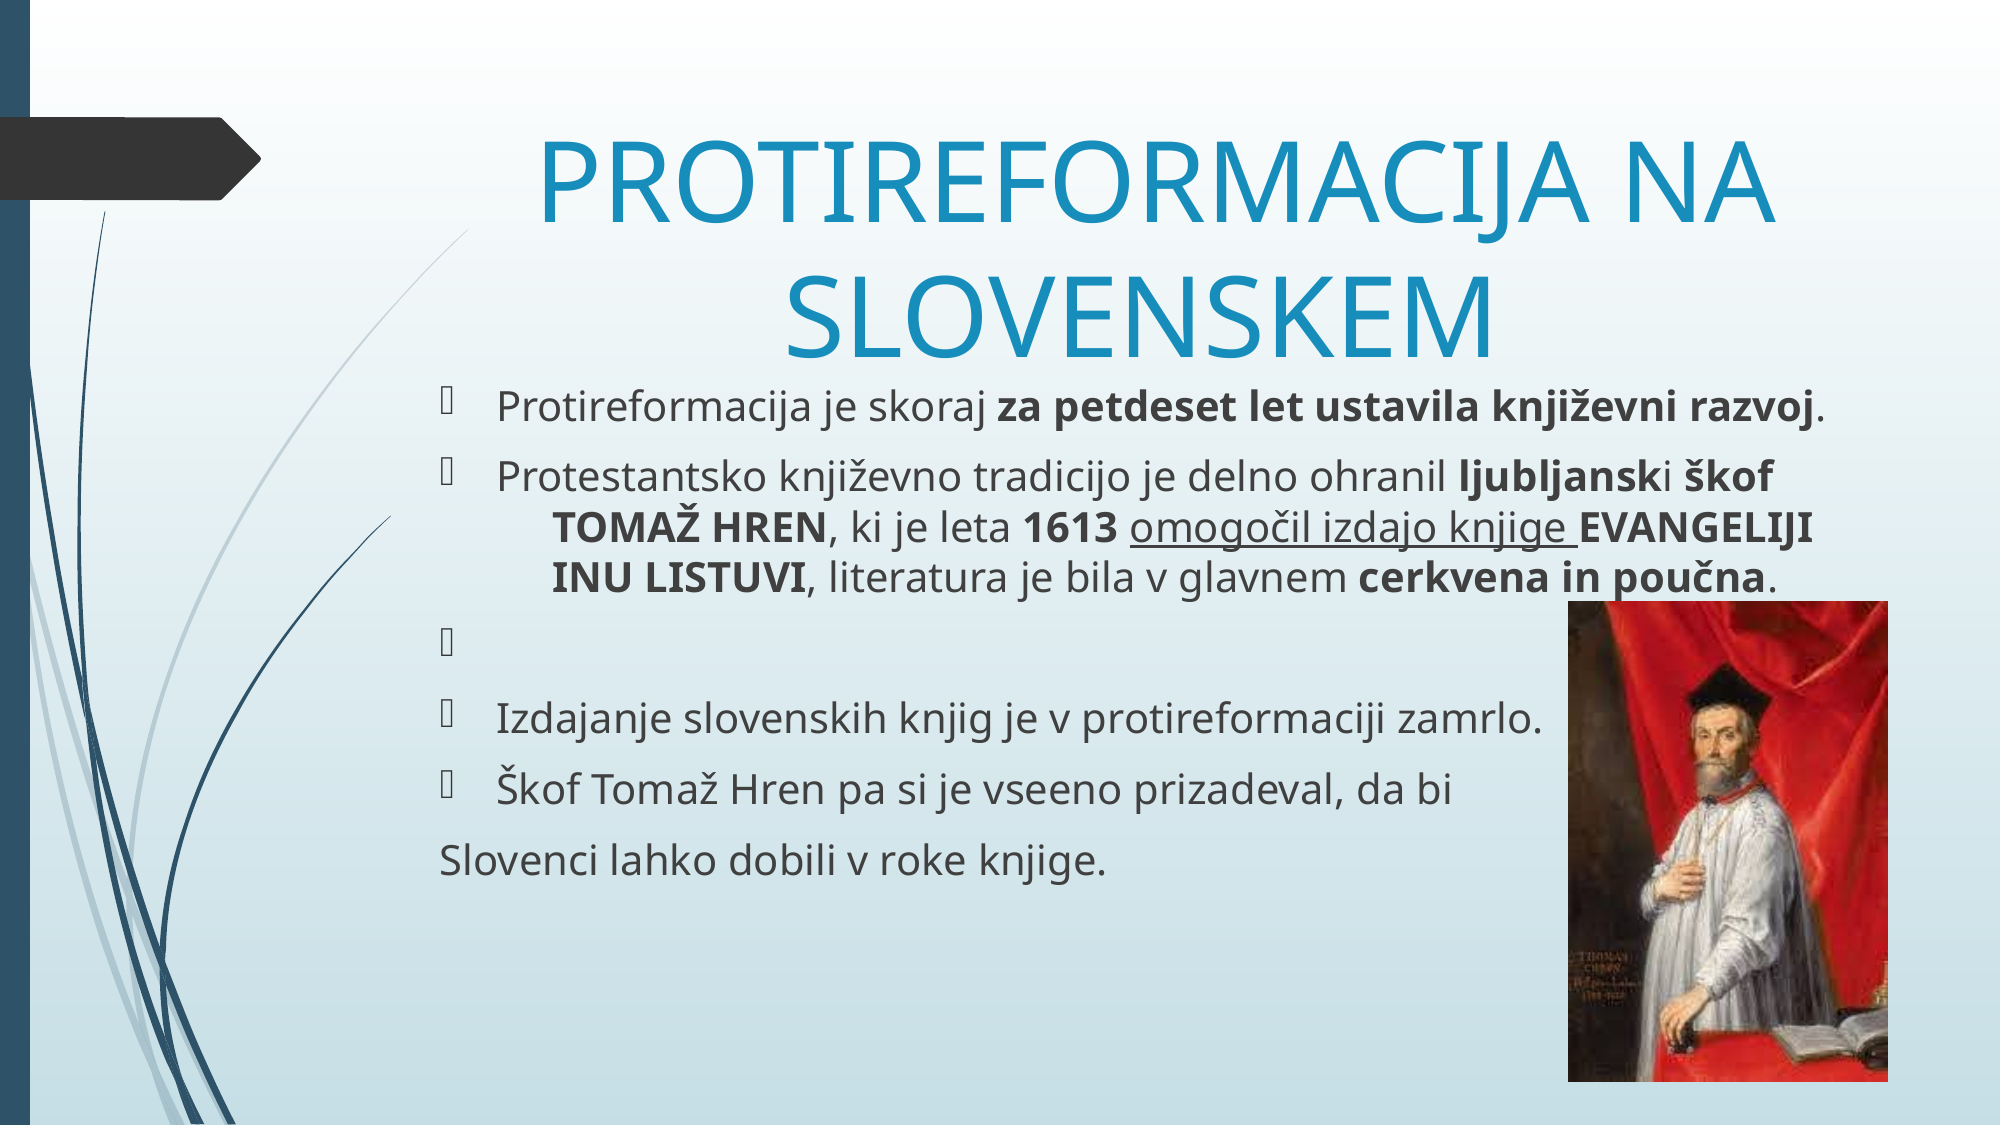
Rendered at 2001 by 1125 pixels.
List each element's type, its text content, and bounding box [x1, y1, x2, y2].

title PROTIREFORMACIJA NA SLOVENSKEM [425, 102, 1888, 313]
picture [1568, 602, 1888, 1082]
list Protireformacija je skoraj za petdeset let ustavila književni razvoj. Protestantsko književno tradicijo je delno ohranil ljubljanski škof TOMAŽ HREN, ki je leta 1613 omogočil izdajo knjige EVANGELIJI INU LISTUVI, literatura je bila v glavnem cerkvena in poučna. Izdajanje slovenskih knjig je v protireformaciji zamrlo. Škof Tomaž Hren pa si je vseeno prizadeval, da bi Slovenci lahko dobili v roke knjige. [424, 371, 1888, 970]
